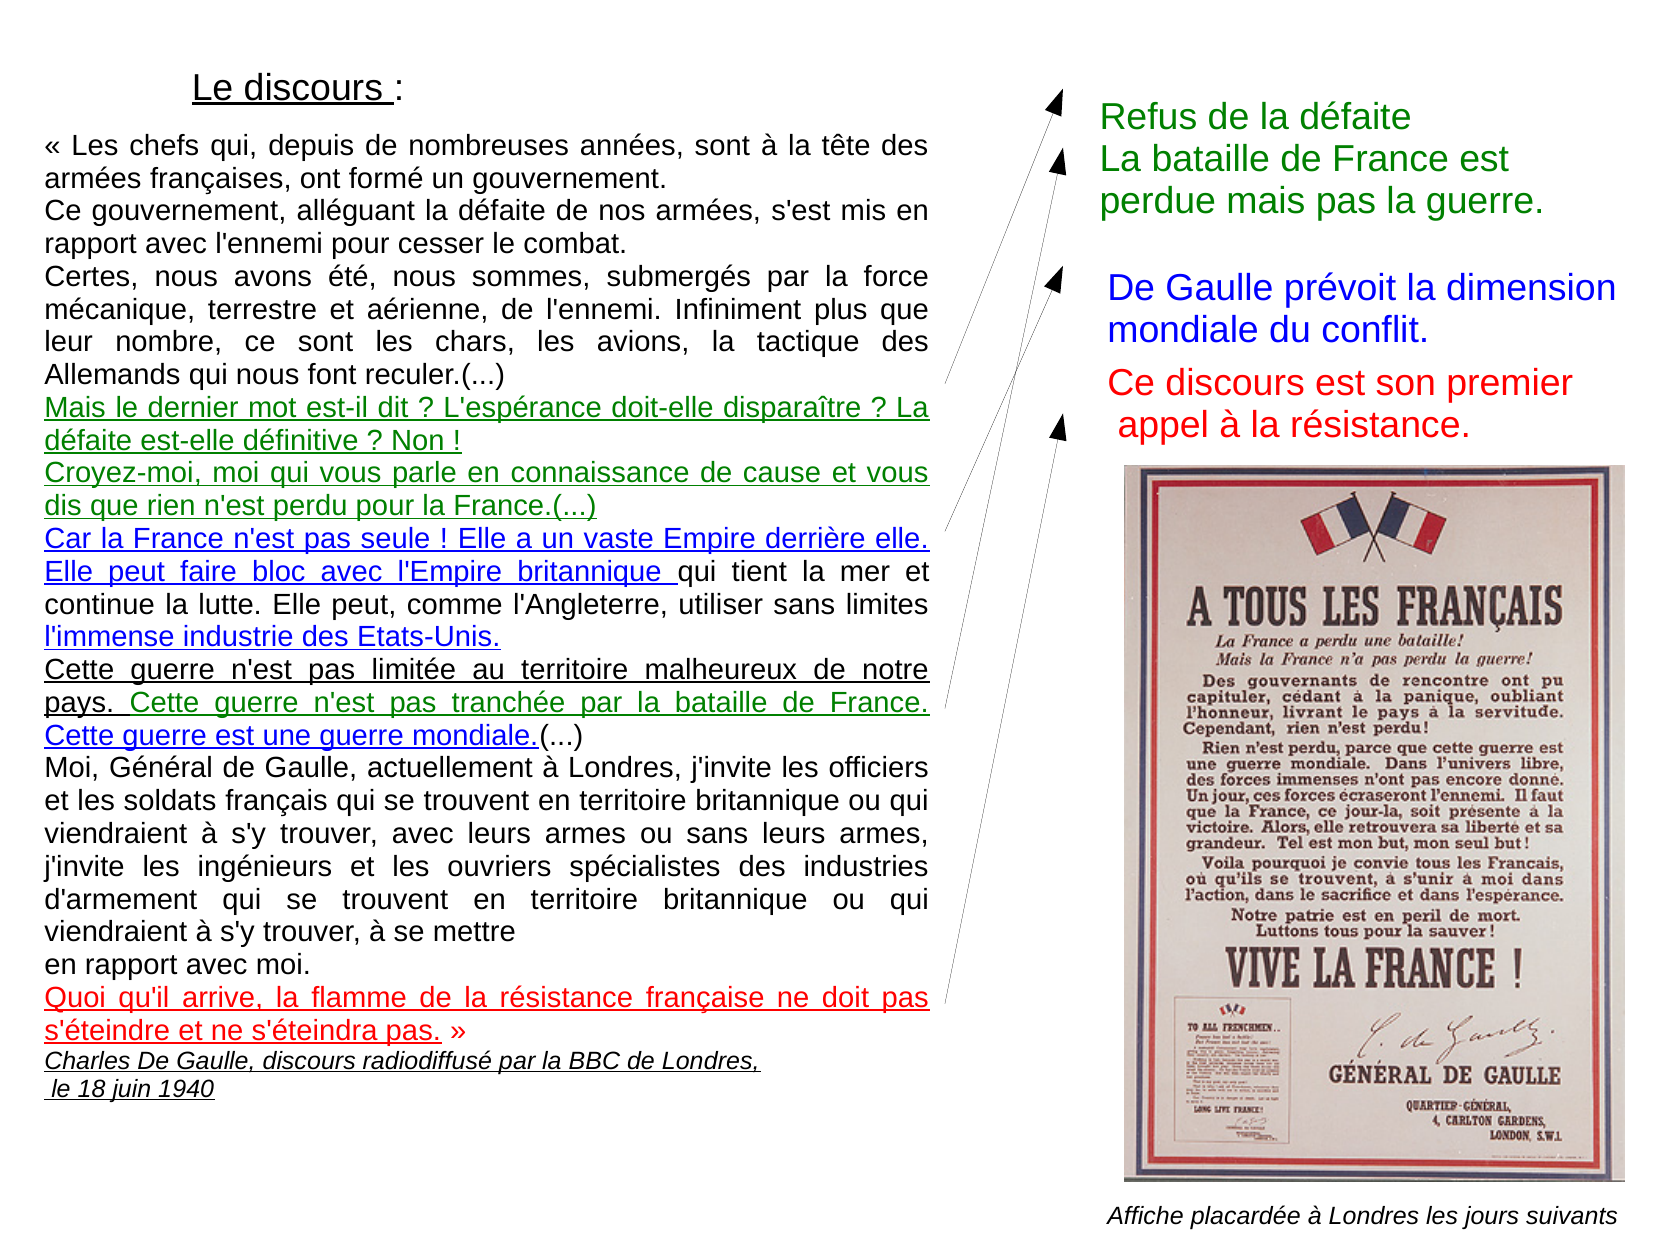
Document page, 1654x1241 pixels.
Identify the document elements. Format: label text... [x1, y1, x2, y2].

text_box Ce discours est son premier appel à la résistance. [1092, 354, 1589, 483]
picture [1124, 465, 1625, 1182]
text_box Affiche placardée à Londres les jours suivants [1092, 1183, 1645, 1241]
text_box Refus de la défaite La bataille de France est perdue mais pas la guerre. [1084, 88, 1570, 230]
text_box « Les chefs qui, depuis de nombreuses années, sont à la tête des armées françaises, ont formé un gouvernement. Ce gouvernement, alléguant la défaite de nos armées, s'est mis en rapport avec l'ennemi pour cesser le combat. Certes, nous avons été, nous sommes, submergés par la force mécanique, terrestre et aérienne, de l'ennemi. Infiniment plus que leur nombre, ce sont les chars, les avions, la tactique des Allemands qui nous font reculer.(...) Mais le dernier mot est-il dit ? L'espérance doit-elle disparaître ? La défaite est-elle définitive ? Non ! Croyez-moi, moi qui vous parle en connaissance de cause et vous dis que rien n'est perdu pour la France.(...) Car la France n'est pas seule ! Elle a un vaste Empire derrière elle. Elle peut faire bloc avec l'Empire britannique qui tient la mer et continue la lutte. Elle peut, comme l'Angleterre, utiliser sans limites l'immense industrie des Etats-Unis. Cette guerre n'est pas limitée au territoire malheureux de notre pays. Cette guerre n'est pas tranchée par la bataille de France. Cette guerre est une guerre mondiale.(...) Moi, Général de Gaulle, actuellement à Londres, j'invite les officiers et les soldats français qui se trouvent en territoire britannique ou qui viendraient à s'y trouver, avec leurs armes ou sans leurs armes, j'invite les ingénieurs et les ouvriers spécialistes des industries d'armement qui se trouvent en territoire britannique ou qui viendraient à s'y trouver, à se mettre en rapport avec moi. Quoi qu'il arrive, la flamme de la résistance française ne doit pas s'éteindre et ne s'éteindra pas. » Charles De Gaulle, discours radiodiffusé par la BBC de Londres, le 18 juin 1940 [29, 88, 945, 1211]
text_box Le discours : [177, 59, 502, 116]
text_box De Gaulle prévoit la dimension mondiale du conflit. [1092, 259, 1632, 359]
